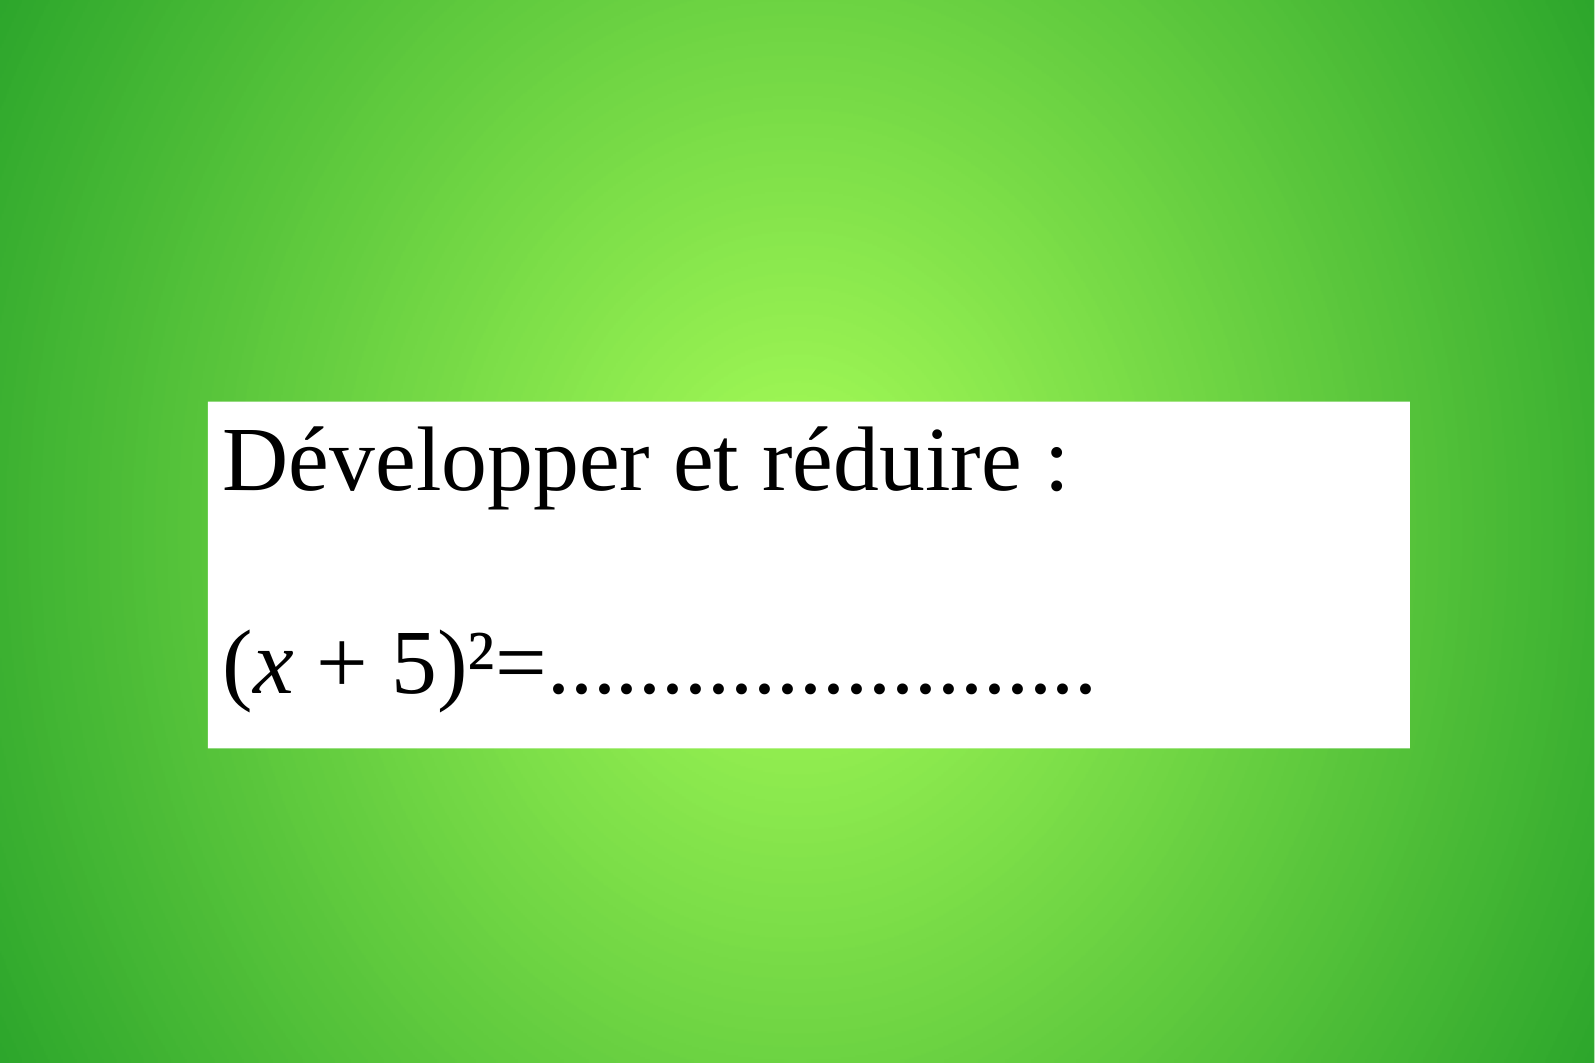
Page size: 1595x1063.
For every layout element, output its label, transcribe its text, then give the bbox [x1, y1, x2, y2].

text_box Développer et réduire : (x + 5)²=........................ [207, 401, 1410, 749]
picture [0, 0, 1595, 1063]
